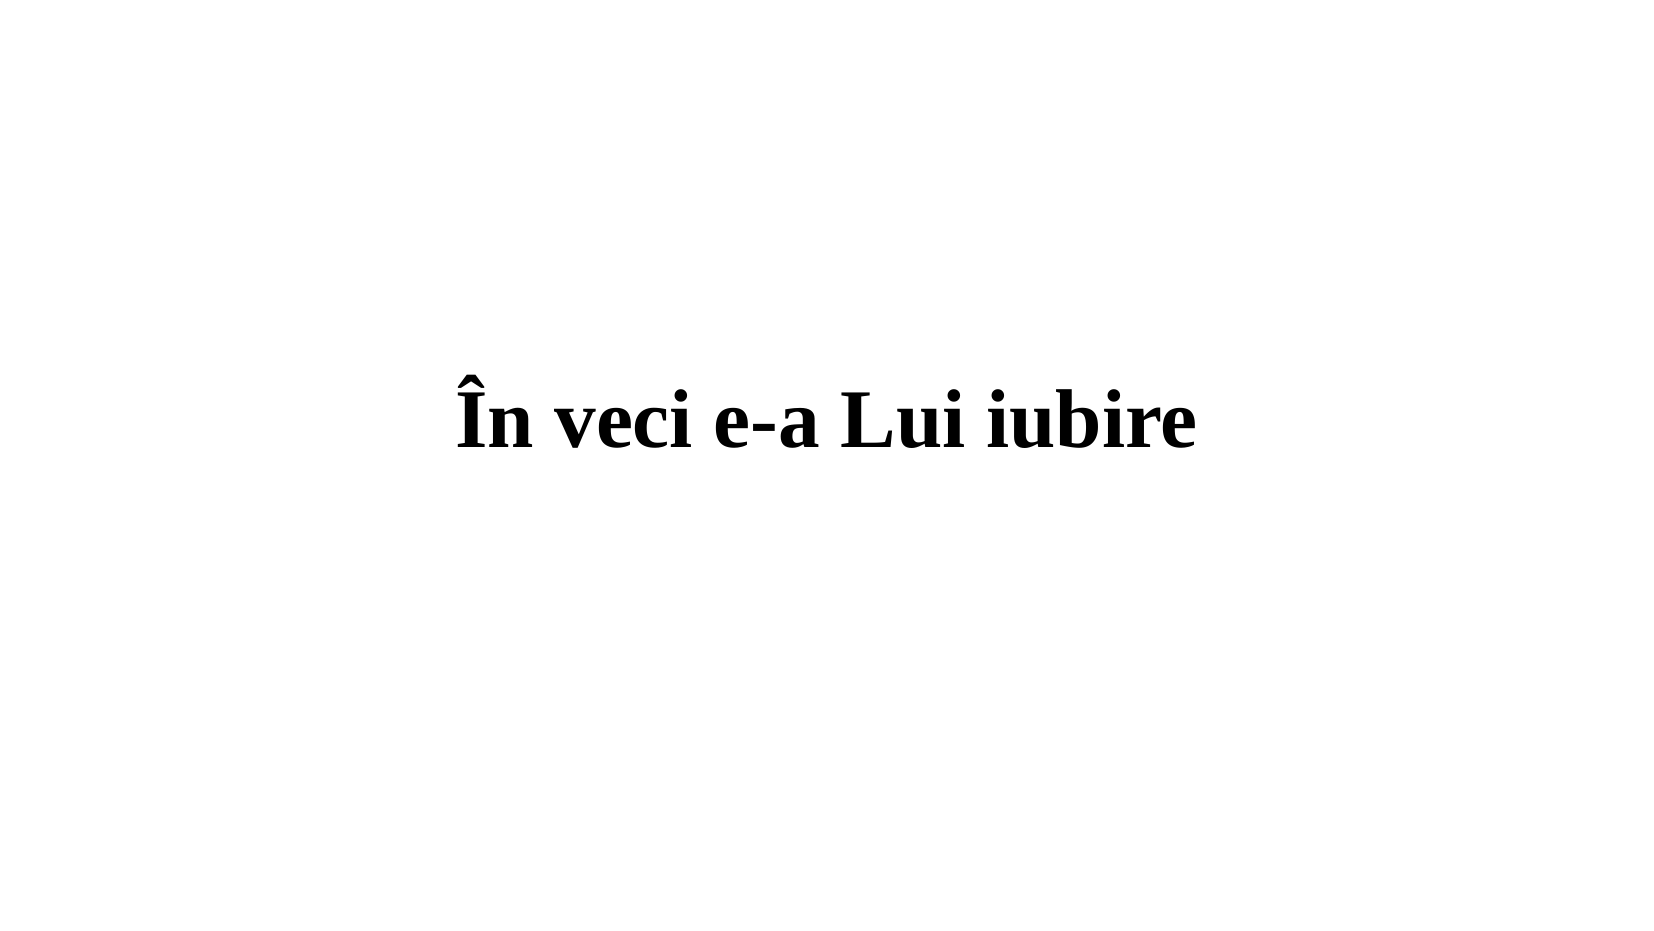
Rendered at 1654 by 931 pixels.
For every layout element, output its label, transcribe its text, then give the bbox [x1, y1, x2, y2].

subtitle În veci e-a Lui iubire [300, 175, 1354, 663]
